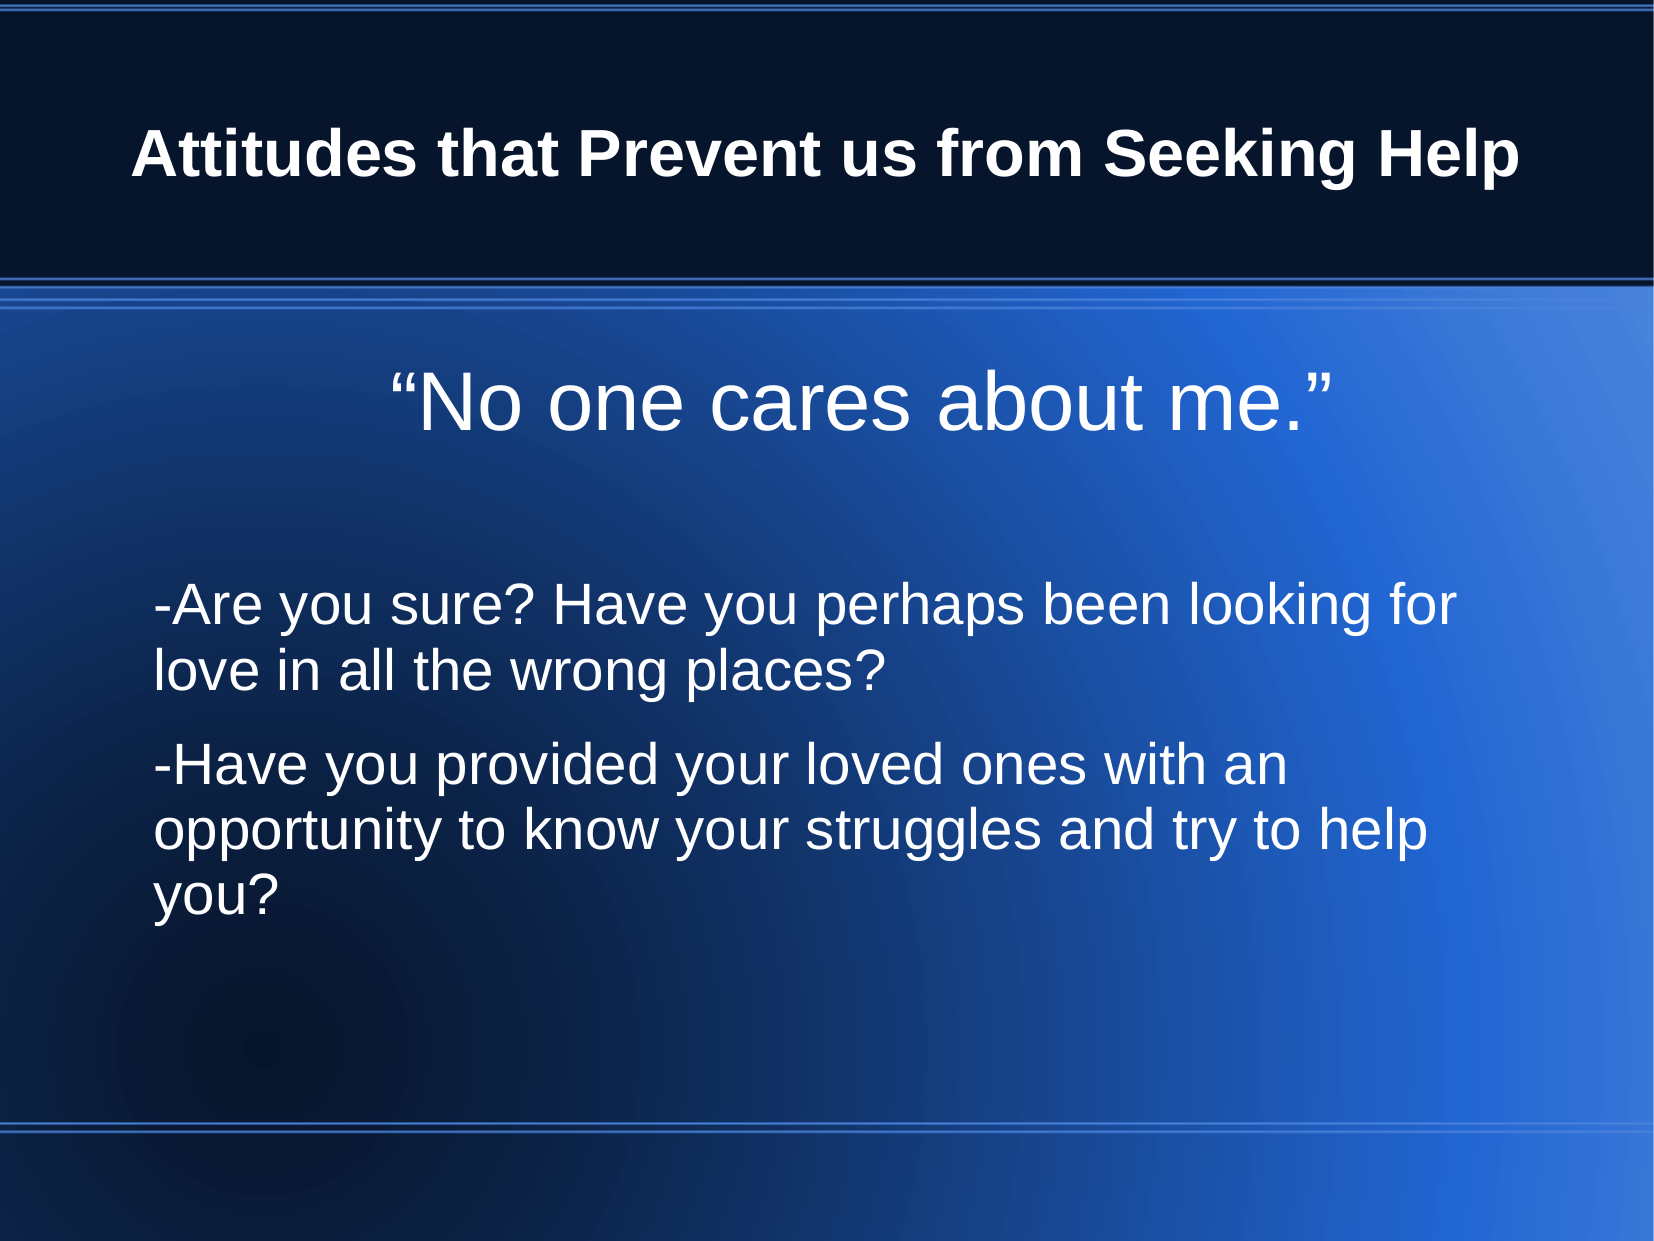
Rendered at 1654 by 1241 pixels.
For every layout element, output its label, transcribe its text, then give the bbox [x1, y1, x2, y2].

title Attitudes that Prevent us from Seeking Help [82, 49, 1571, 257]
list “No one cares about me.” -Are you sure? Have you perhaps been looking for love in all the wrong places? -Have you provided your loved ones with an opportunity to know your struggles and try to help you? [82, 355, 1571, 1241]
picture [0, 0, 1654, 1241]
